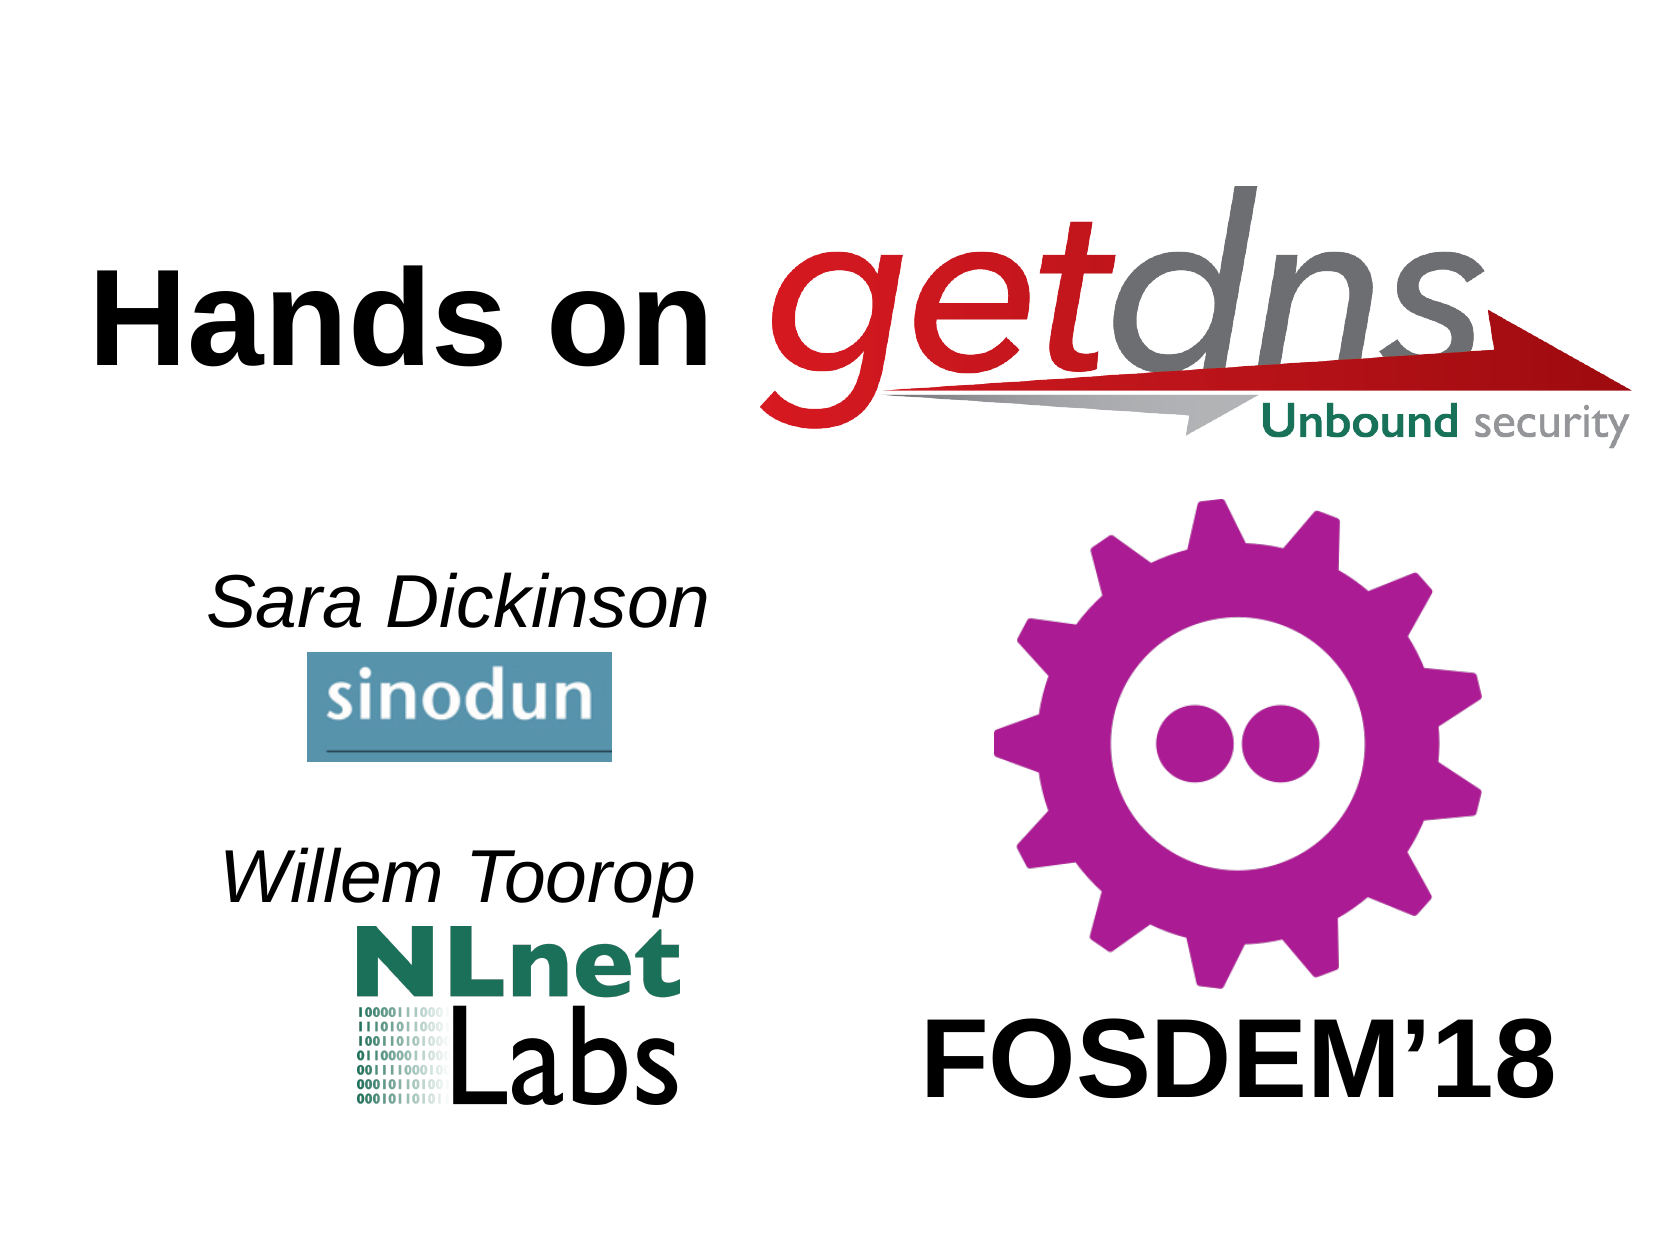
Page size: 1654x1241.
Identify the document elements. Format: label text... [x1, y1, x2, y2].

picture [307, 652, 612, 762]
text_box Sara Dickinson [177, 550, 740, 654]
text_box Willem Toorop [177, 824, 740, 928]
title Hands on [88, 214, 744, 422]
picture [357, 928, 680, 1105]
picture [994, 499, 1482, 987]
picture [744, 172, 1648, 462]
text_box FOSDEM’18 [905, 987, 1611, 1129]
